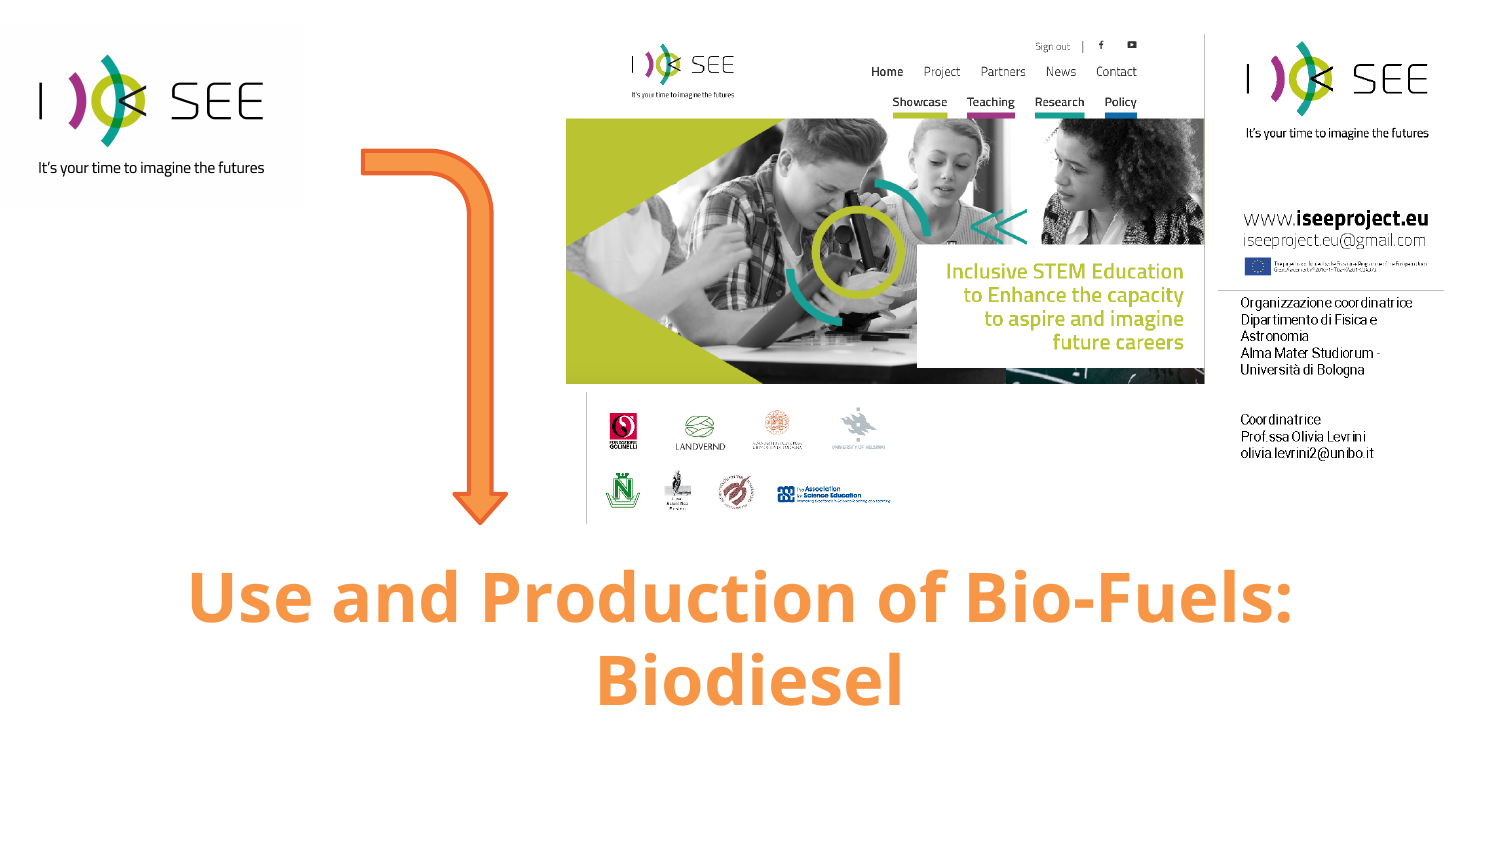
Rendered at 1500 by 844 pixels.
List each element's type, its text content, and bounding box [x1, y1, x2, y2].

picture [0, 24, 303, 207]
text_box Use and Production of Bio-Fuels: Biodiesel [86, 546, 1414, 726]
picture [566, 34, 1444, 524]
text_box [362, 150, 507, 524]
